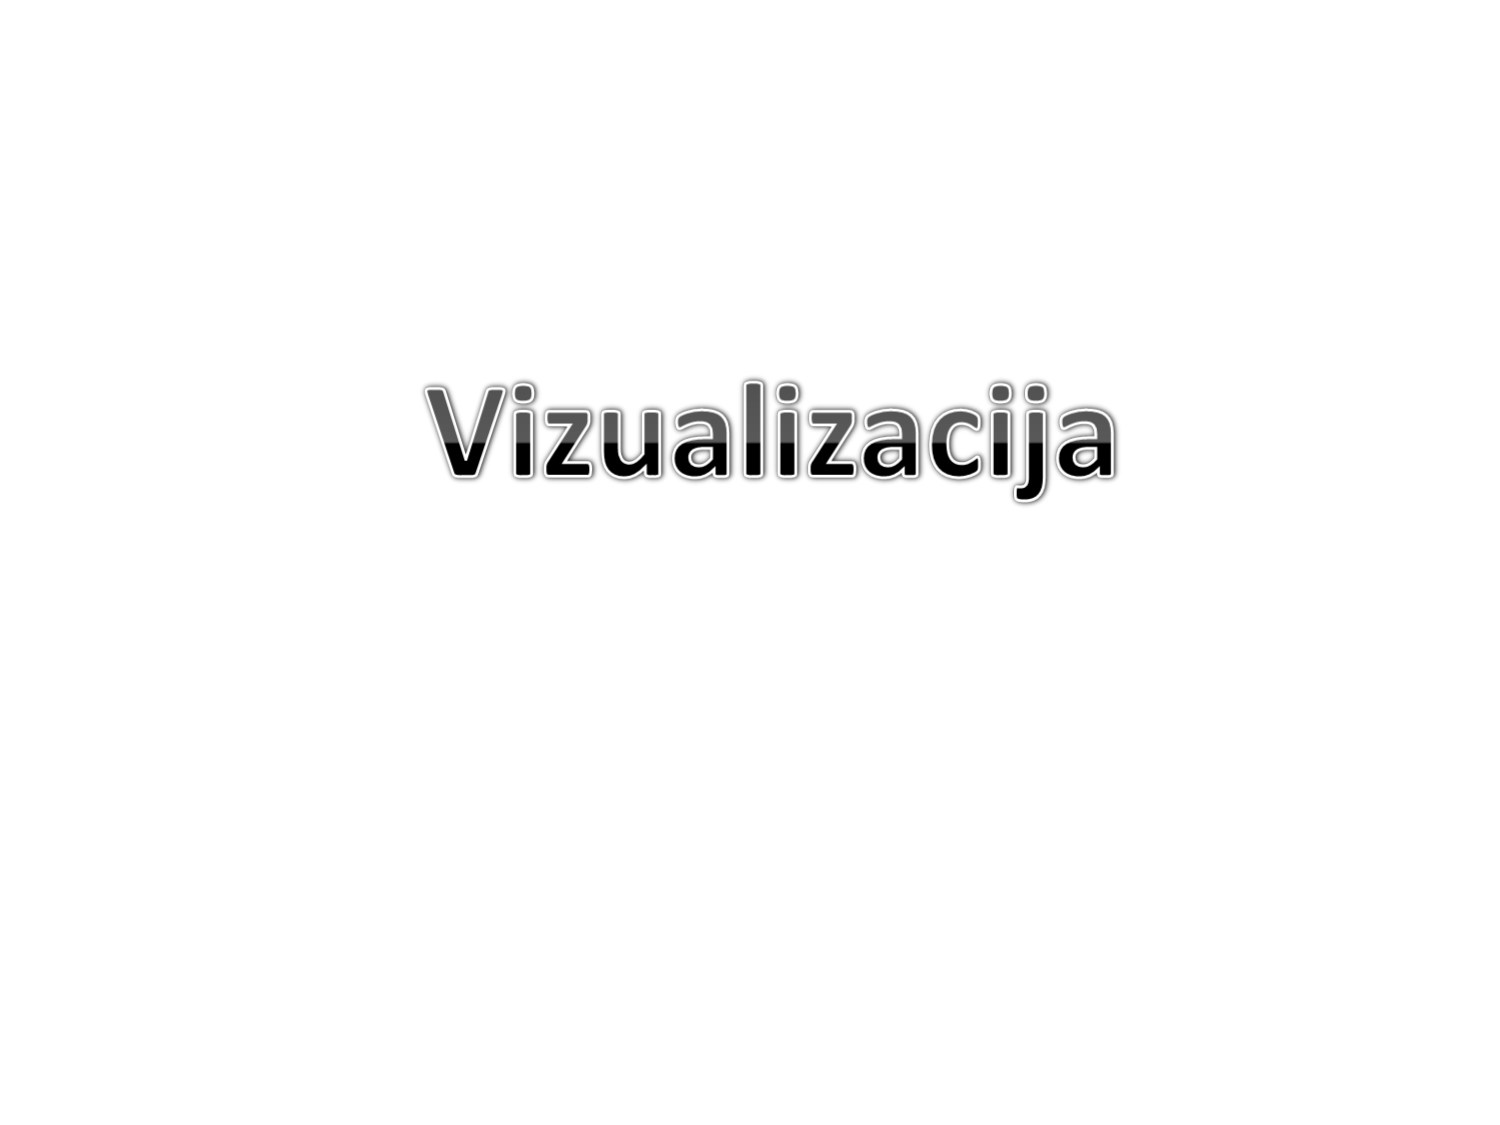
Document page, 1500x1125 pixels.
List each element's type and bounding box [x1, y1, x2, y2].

picture [92, 296, 1454, 523]
